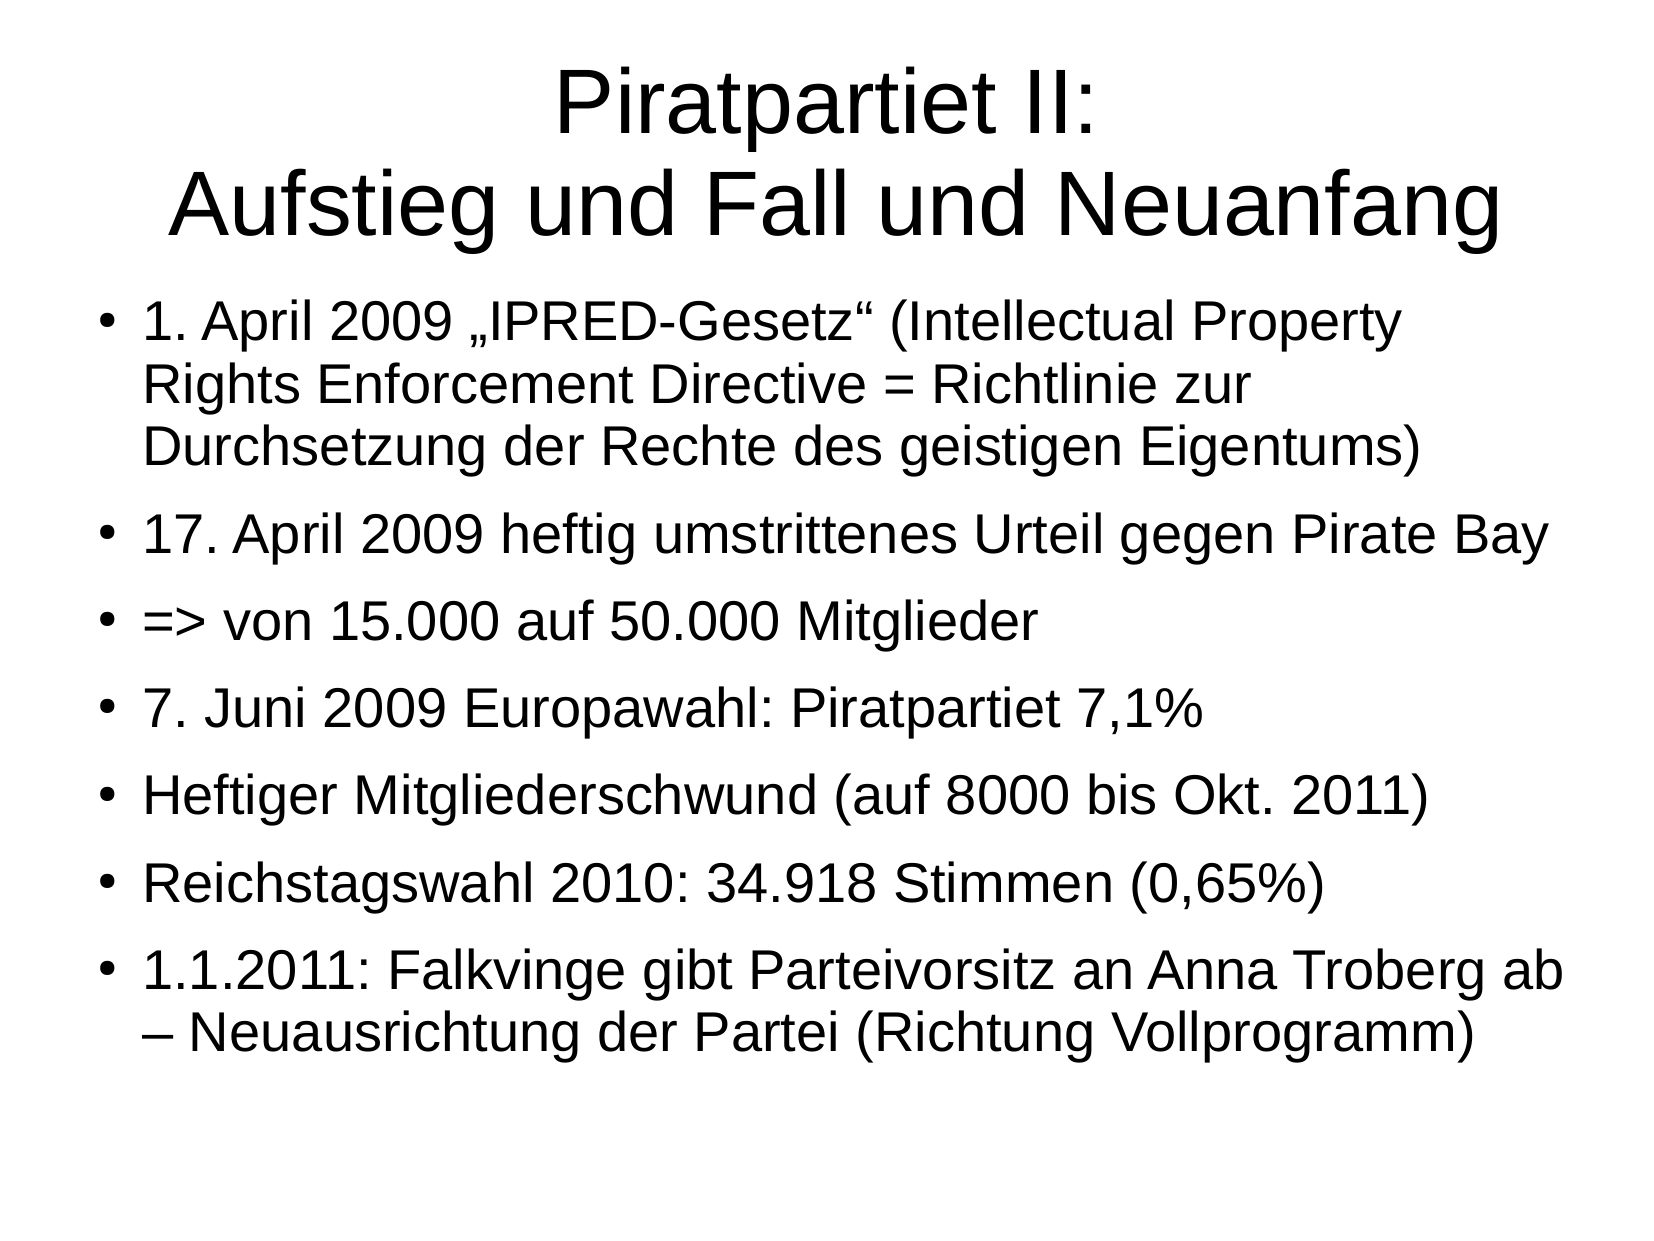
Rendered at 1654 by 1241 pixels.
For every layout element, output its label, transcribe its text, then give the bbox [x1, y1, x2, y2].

title Piratpartiet II: Aufstieg und Fall und Neuanfang [82, 49, 1571, 257]
list 1. April 2009 „IPRED-Gesetz“ (Intellectual Property Rights Enforcement Directive = Richtlinie zur Durchsetzung der Rechte des geistigen Eigentums) 17. April 2009 heftig umstrittenes Urteil gegen Pirate Bay => von 15.000 auf 50.000 Mitglieder 7. Juni 2009 Europawahl: Piratpartiet 7,1% Heftiger Mitgliederschwund (auf 8000 bis Okt. 2011) Reichstagswahl 2010: 34.918 Stimmen (0,65%) 1.1.2011: Falkvinge gibt Parteivorsitz an Anna Troberg ab – Neuausrichtung der Partei (Richtung Vollprogramm) [82, 290, 1571, 1109]
